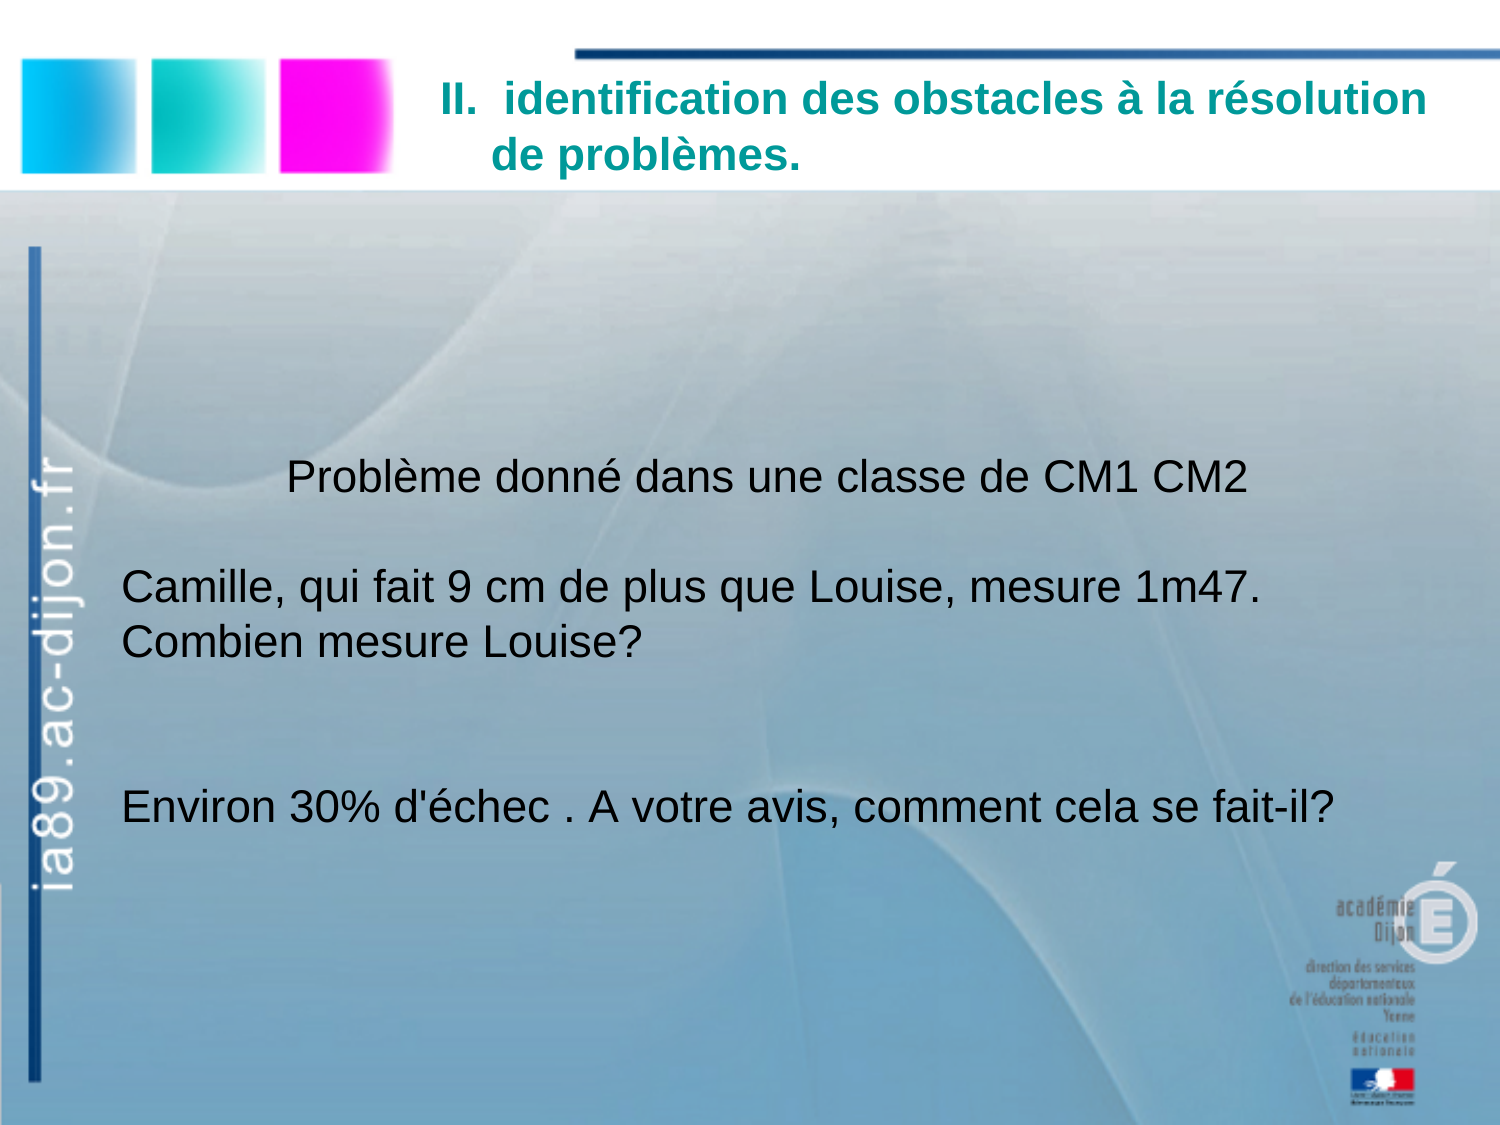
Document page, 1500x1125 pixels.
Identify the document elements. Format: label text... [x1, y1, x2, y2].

title II. identification des obstacles à la résolution de problèmes. [425, 0, 1459, 249]
picture [0, 0, 1500, 1125]
text_box Problème donné dans une classe de CM1 CM2 Camille, qui fait 9 cm de plus que Louise, mesure 1m47. Combien mesure Louise? Environ 30% d'échec . A votre avis, comment cela se fait-il? [106, 438, 1430, 839]
